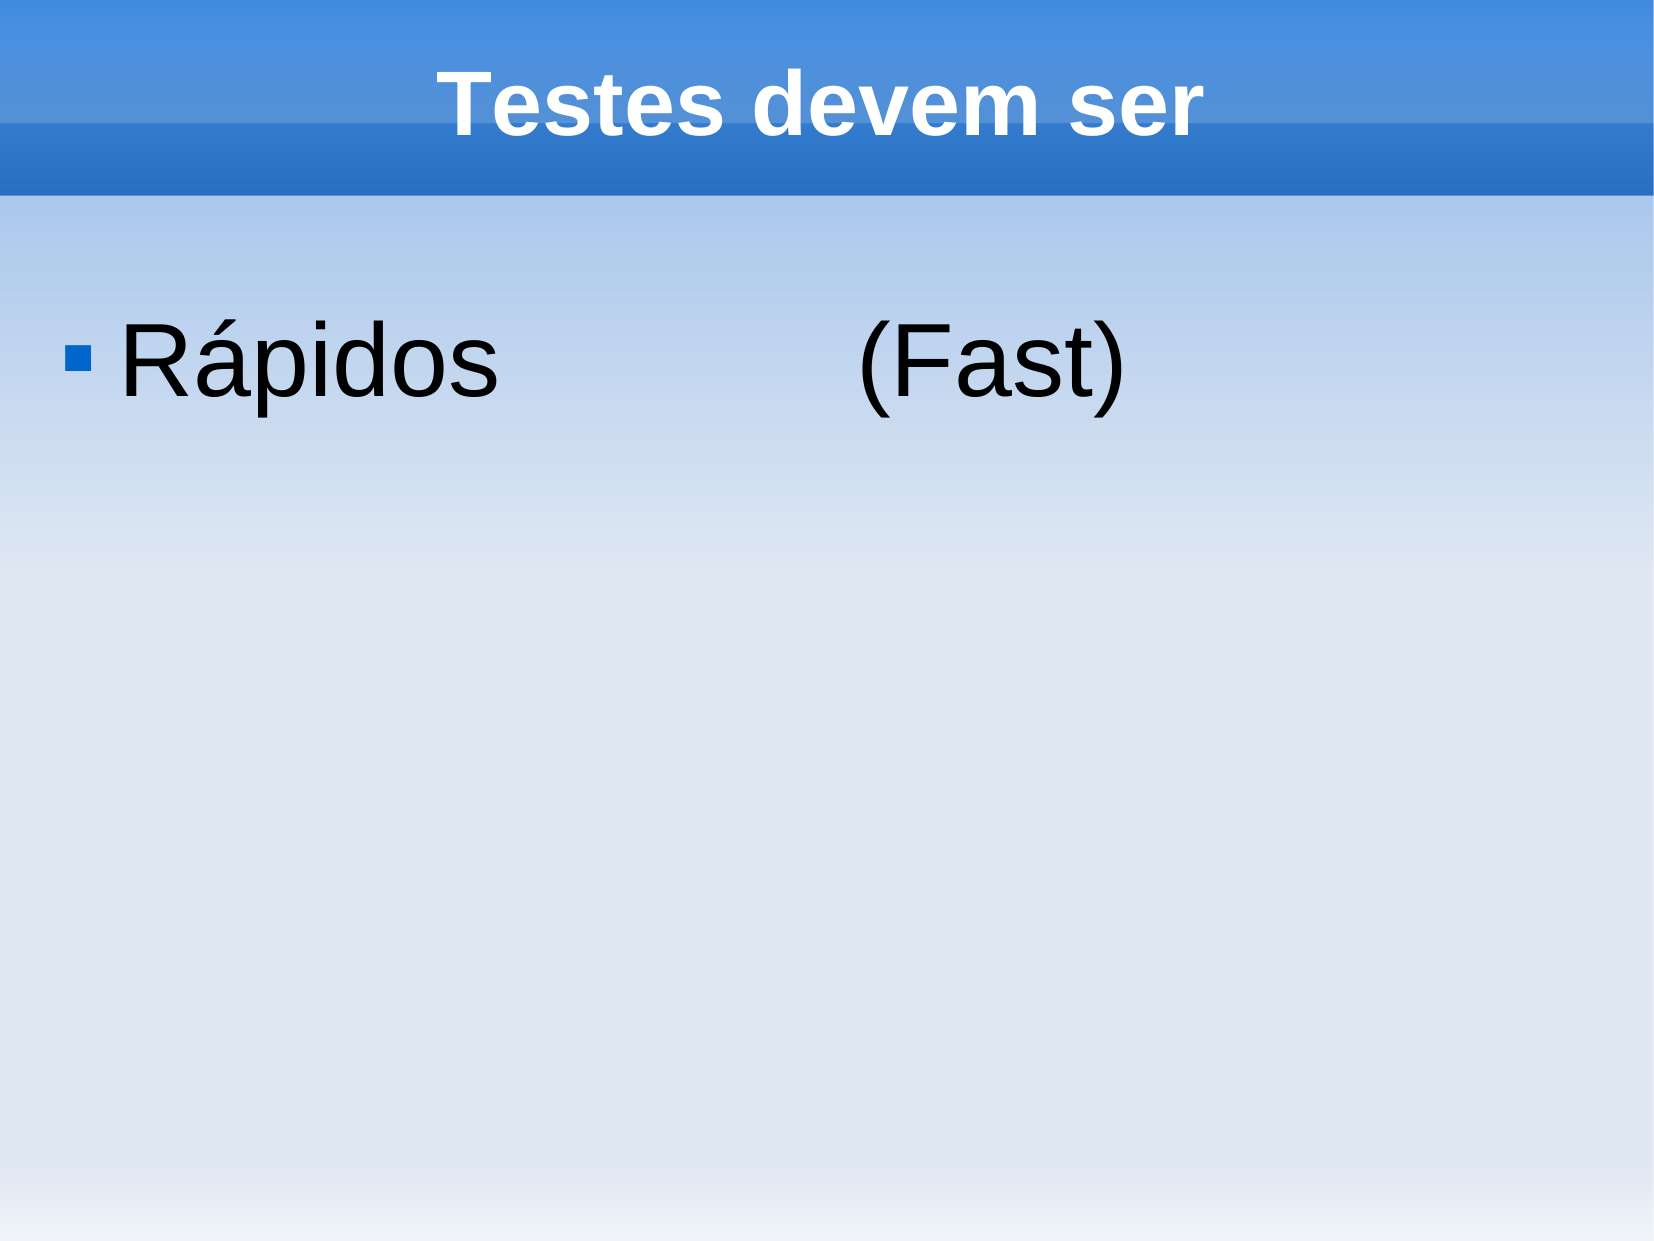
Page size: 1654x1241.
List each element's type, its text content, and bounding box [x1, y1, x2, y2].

picture [0, 0, 1654, 1241]
title Testes devem ser [76, 7, 1565, 200]
list Rápidos (Fast) [47, 302, 1595, 1106]
